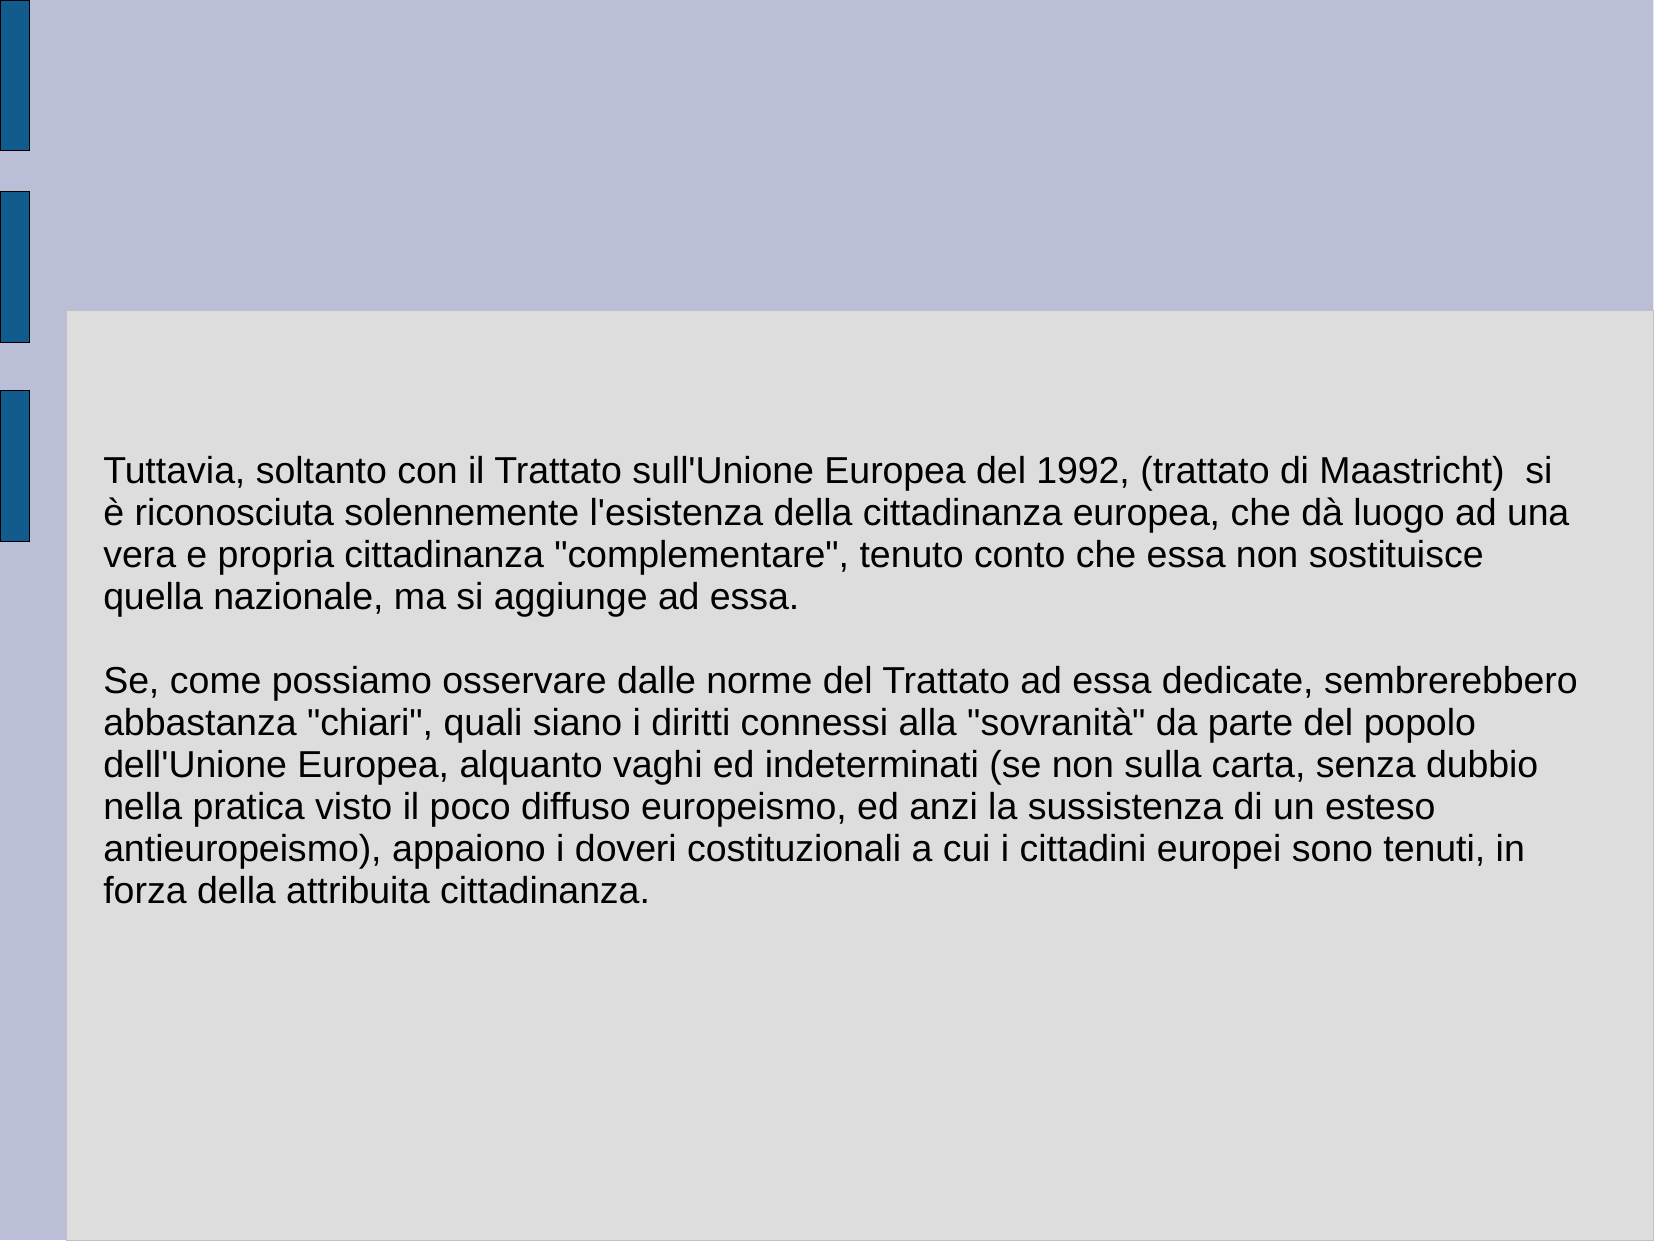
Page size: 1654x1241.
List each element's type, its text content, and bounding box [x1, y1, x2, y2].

text_box Tuttavia, soltanto con il Trattato sull'Unione Europea del 1992, (trattato di Maastricht) si è riconosciuta solennemente l'esistenza della cittadinanza europea, che dà luogo ad una vera e propria cittadinanza "complementare", tenuto conto che essa non sostituisce quella nazionale, ma si aggiunge ad essa. Se, come possiamo osservare dalle norme del Trattato ad essa dedicate, sembrerebbero abbastanza "chiari", quali siano i diritti connessi alla "sovranità" da parte del popolo dell'Unione Europea, alquanto vaghi ed indeterminati (se non sulla carta, senza dubbio nella pratica visto il poco diffuso europeismo, ed anzi la sussistenza di un esteso antieuropeismo), appaiono i doveri costituzionali a cui i cittadini europei sono tenuti, in forza della attribuita cittadinanza. [88, 442, 1595, 920]
